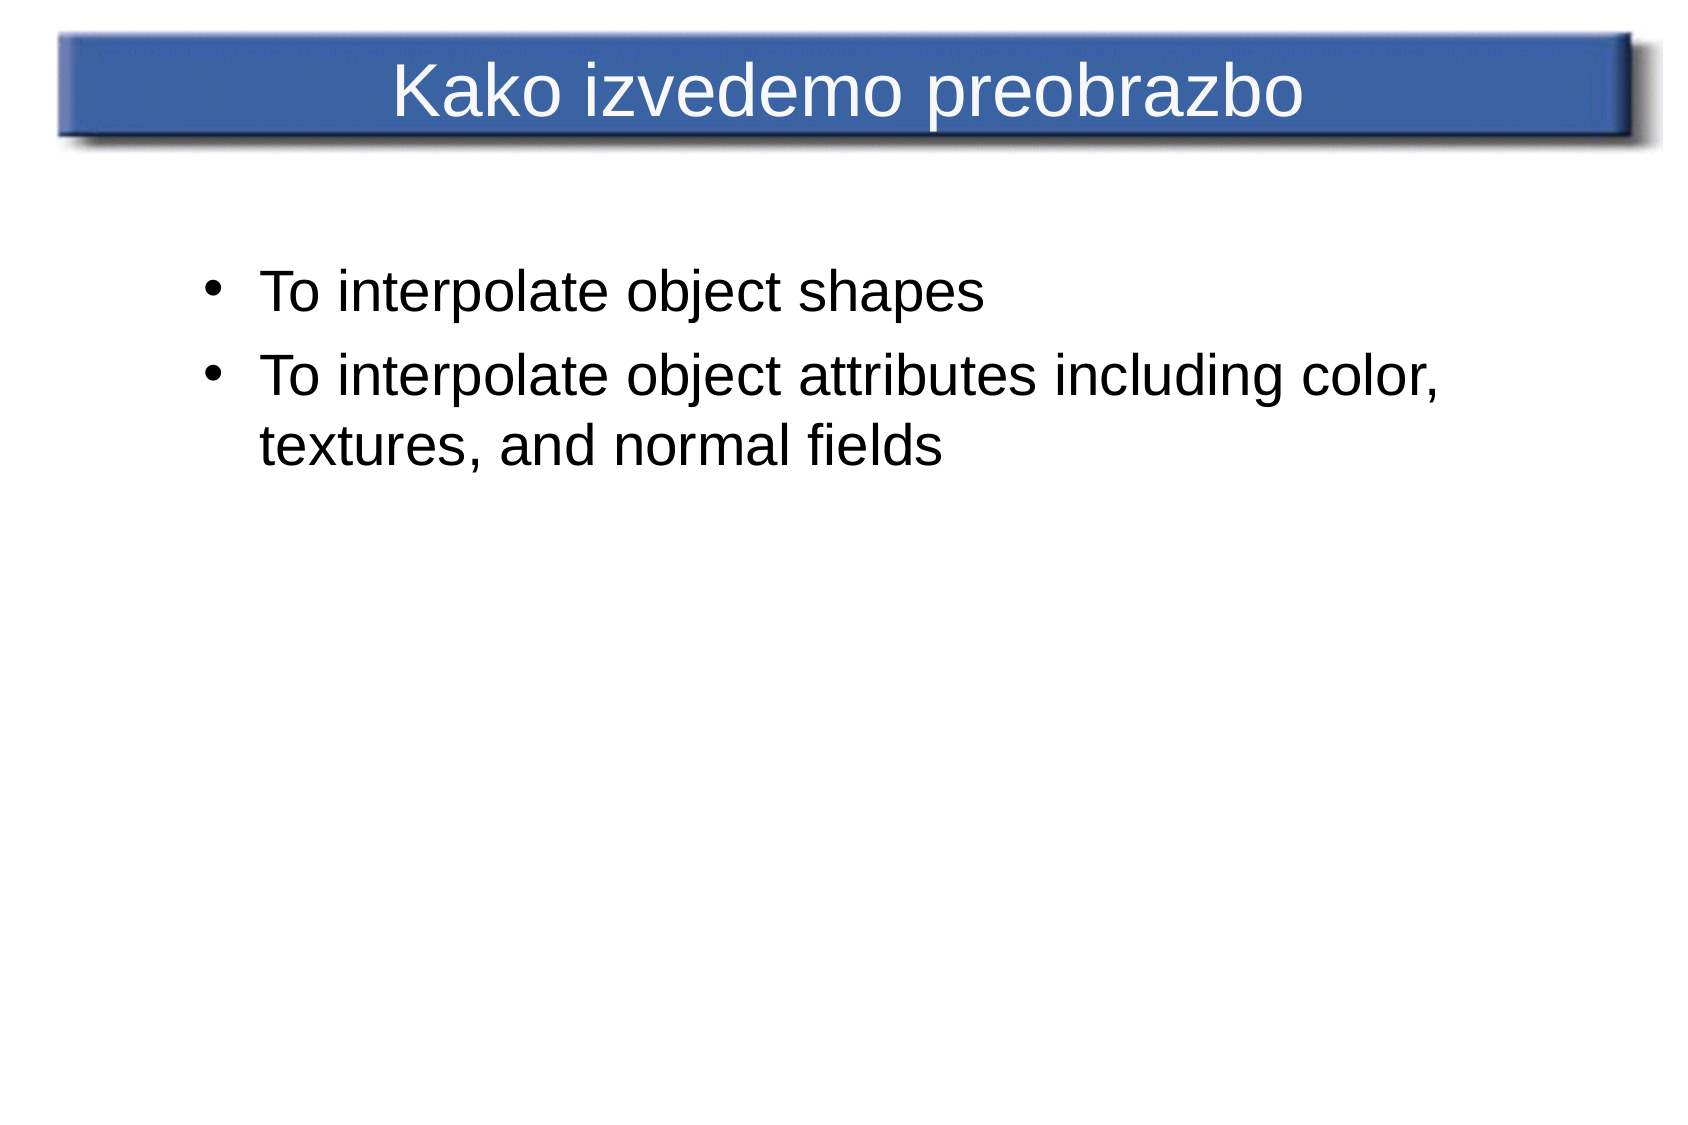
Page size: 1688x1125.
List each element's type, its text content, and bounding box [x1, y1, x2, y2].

title Kako izvedemo preobrazbo [188, 23, 1509, 149]
picture [56, 29, 1663, 156]
list To interpolate object shapes To interpolate object attributes including color, textures, and normal fields [188, 245, 1500, 1013]
